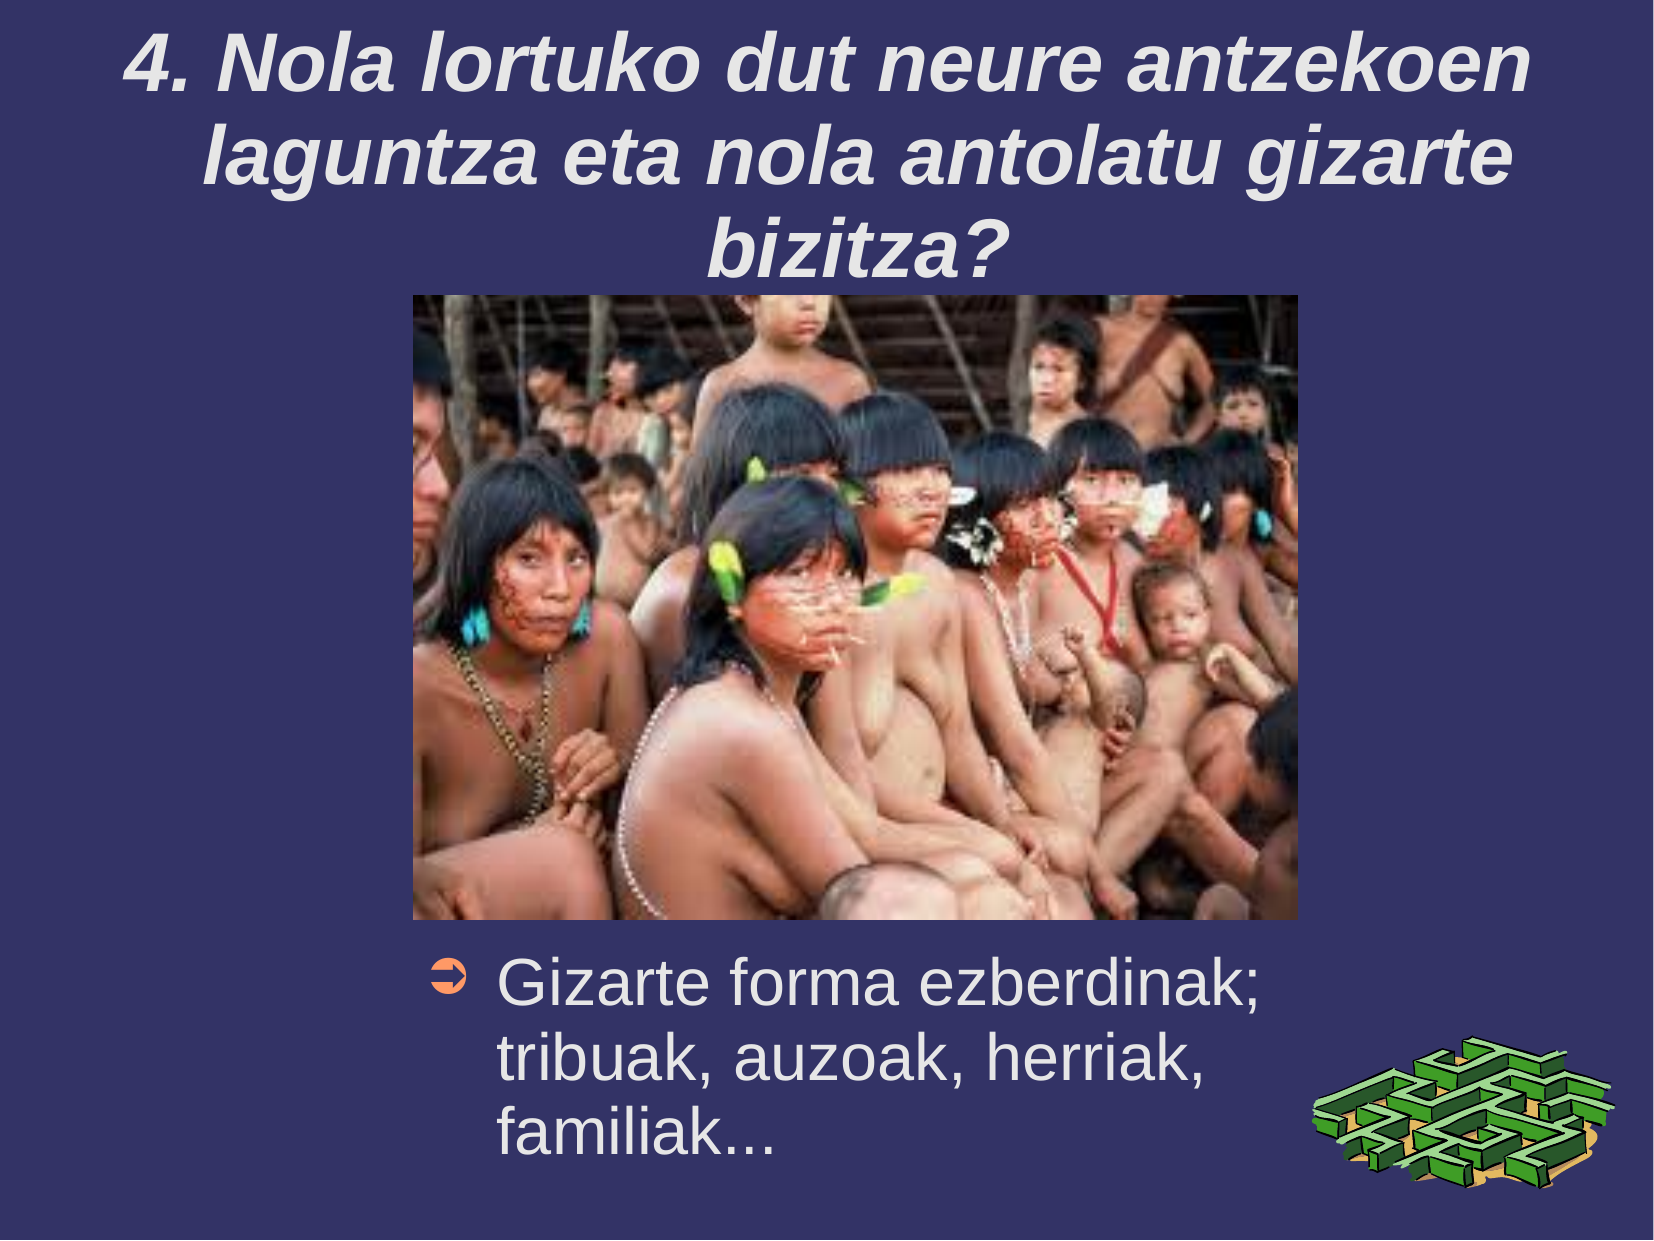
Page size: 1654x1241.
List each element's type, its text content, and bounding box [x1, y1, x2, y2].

title 4. Nola lortuko dut neure antzekoen laguntza eta nola antolatu gizarte bizitza? [123, 16, 1536, 296]
picture [413, 295, 1298, 920]
list Gizarte forma ezberdinak; tribuak, auzoak, herriak, familiak... [413, 944, 1359, 1241]
